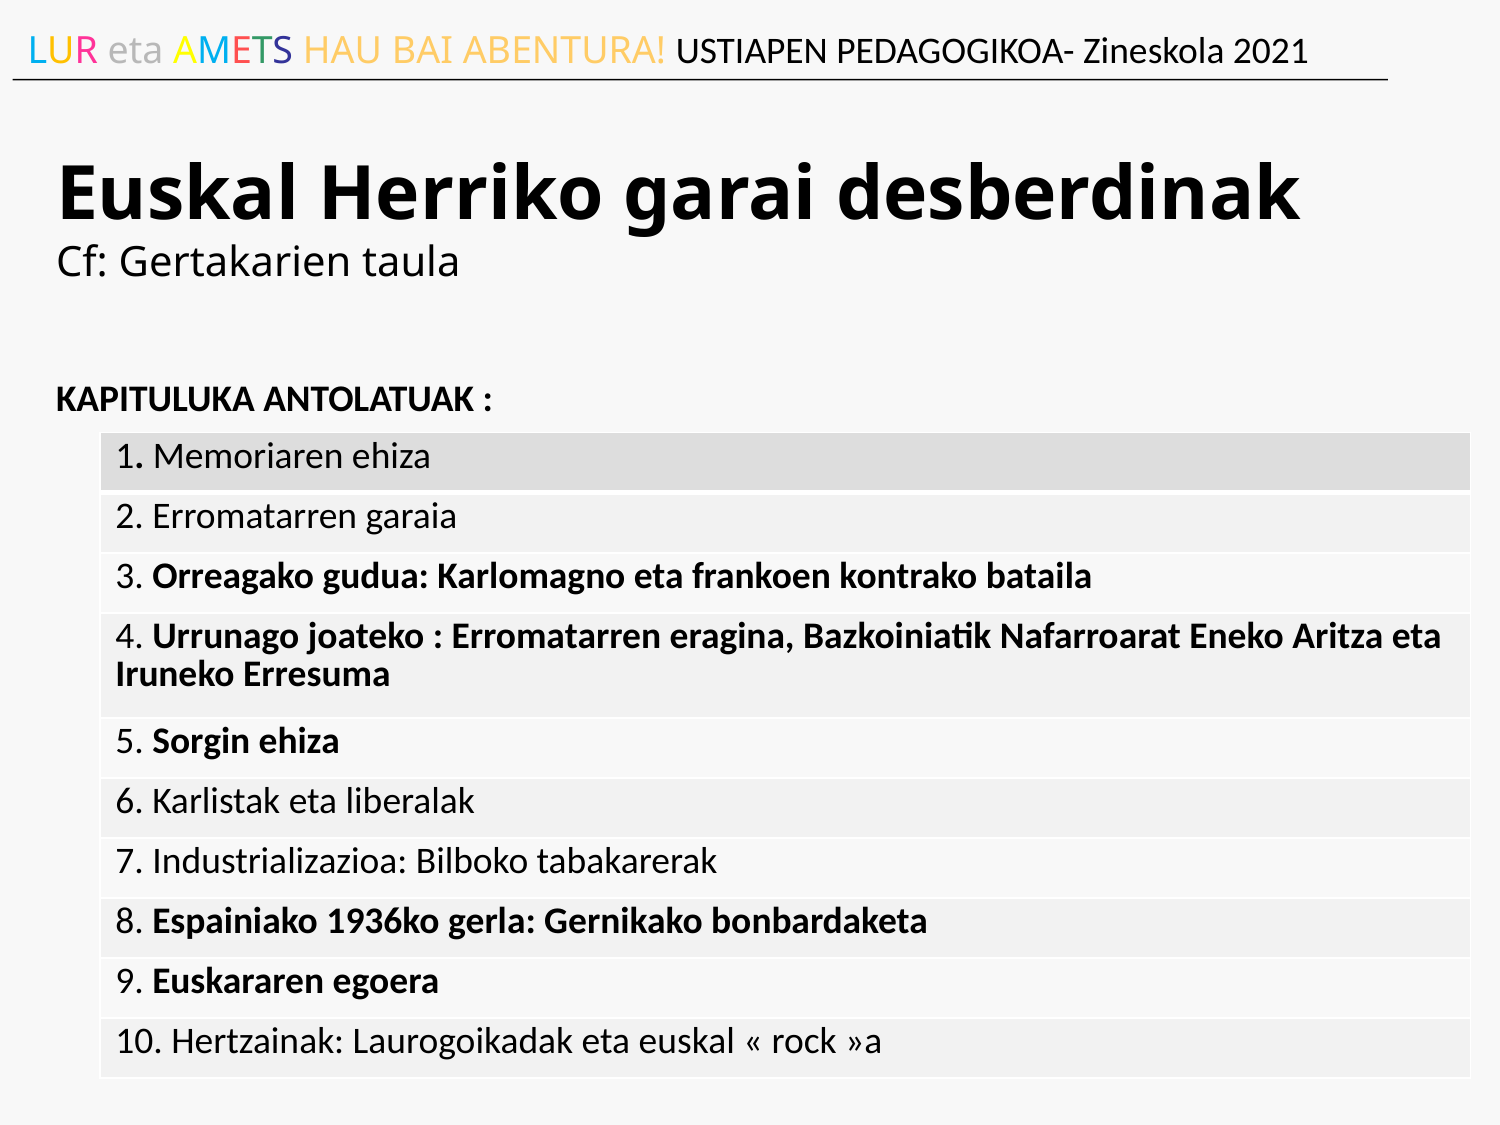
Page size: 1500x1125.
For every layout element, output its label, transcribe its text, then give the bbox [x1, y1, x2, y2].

text_box LUR eta AMETS HAU BAI ABENTURA! USTIAPEN PEDAGOGIKOA- Zineskola 2021 [12, 19, 1425, 79]
table_cell 5. Sorgin ehiza [101, 719, 1470, 777]
table_cell 6. Karlistak eta liberalak [101, 779, 1470, 837]
table_cell 8. Espainiako 1936ko gerla: Gernikako bonbardaketa [101, 899, 1470, 957]
table_cell 4. Urrunago joateko : Erromatarren eragina, Bazkoiniatik Nafarroarat Eneko Aritza eta Iruneko Erresuma [101, 614, 1470, 717]
text_box Euskal Herriko garai desberdinak Cf: Gertakarien taula KAPITULUKA ANTOLATUAK : [41, 137, 1500, 427]
table_cell 2. Erromatarren garaia [101, 495, 1470, 552]
table_header 1. Memoriaren ehiza [101, 433, 1470, 490]
table_cell 7. Industrializazioa: Bilboko tabakarerak [101, 839, 1470, 897]
table_cell 10. Hertzainak: Laurogoikadak eta euskal « rock »a [101, 1019, 1470, 1077]
table_cell 3. Orreagako gudua: Karlomagno eta frankoen kontrako bataila [101, 554, 1470, 612]
table_cell 9. Euskararen egoera [101, 959, 1470, 1017]
